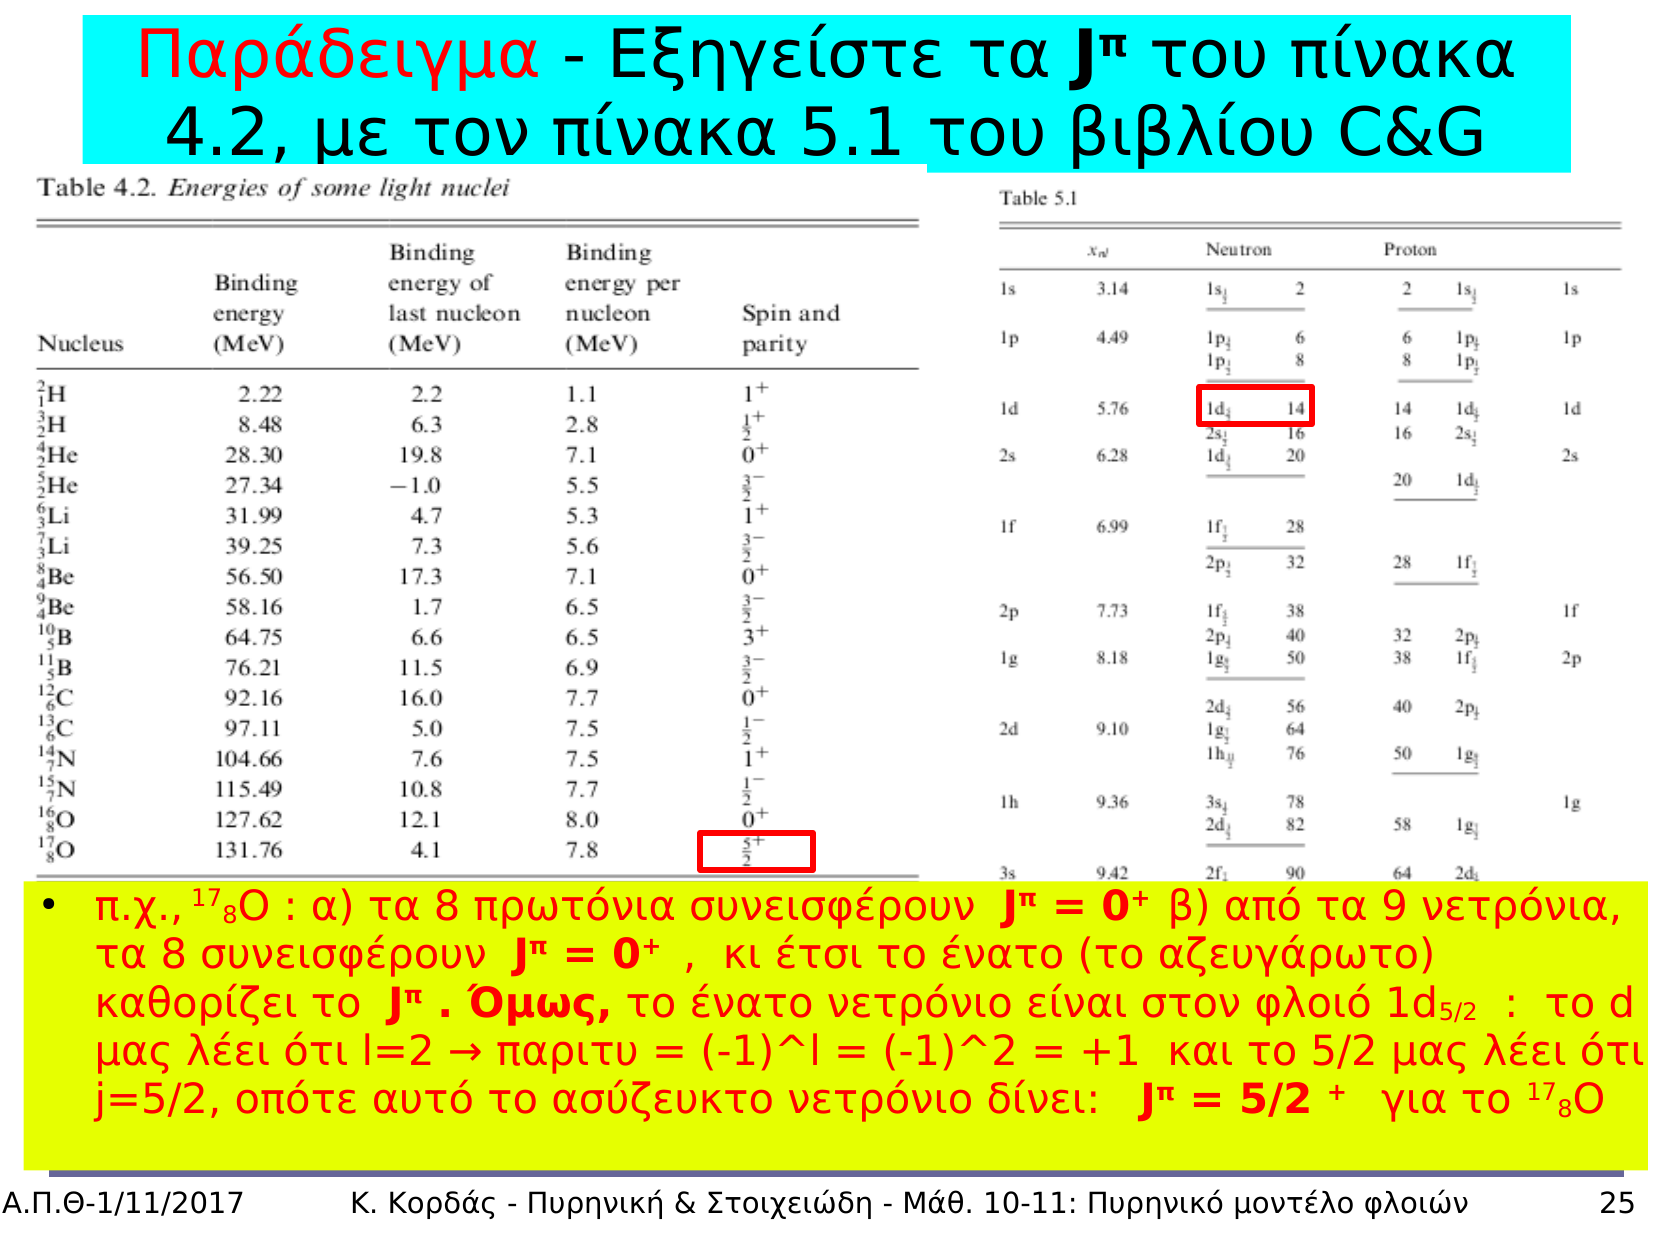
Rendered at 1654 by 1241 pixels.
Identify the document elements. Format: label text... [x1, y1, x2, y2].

picture [24, 164, 927, 881]
text_box π.χ., 178Ο : α) τα 8 πρωτόνια συνεισφέρουν Jπ = 0+ β) από τα 9 νετρόνια, τα 8 συνεισφέρουν Jπ = 0+ , κι έτσι το ένατο (το αζευγάρωτο) καθορίζει το Jπ . Όμως, το ένατο νετρόνιο είναι στον φλοιό 1d5/2 : το d μας λέει ότι l=2 → παριτυ = (-1)^l = (-1)^2 = +1 και το 5/2 μας λέει ότι j=5/2, οπότε αυτό το ασύζευκτο νετρόνιο δίνει: Jπ = 5/2 + για το 178Ο [23, 881, 1648, 1171]
title Παράδειγμα - Εξηγείστε τα Jπ του πίνακα 4.2, με τον πίνακα 5.1 του βιβλίου C&G [82, 15, 1571, 173]
picture [996, 179, 1630, 881]
